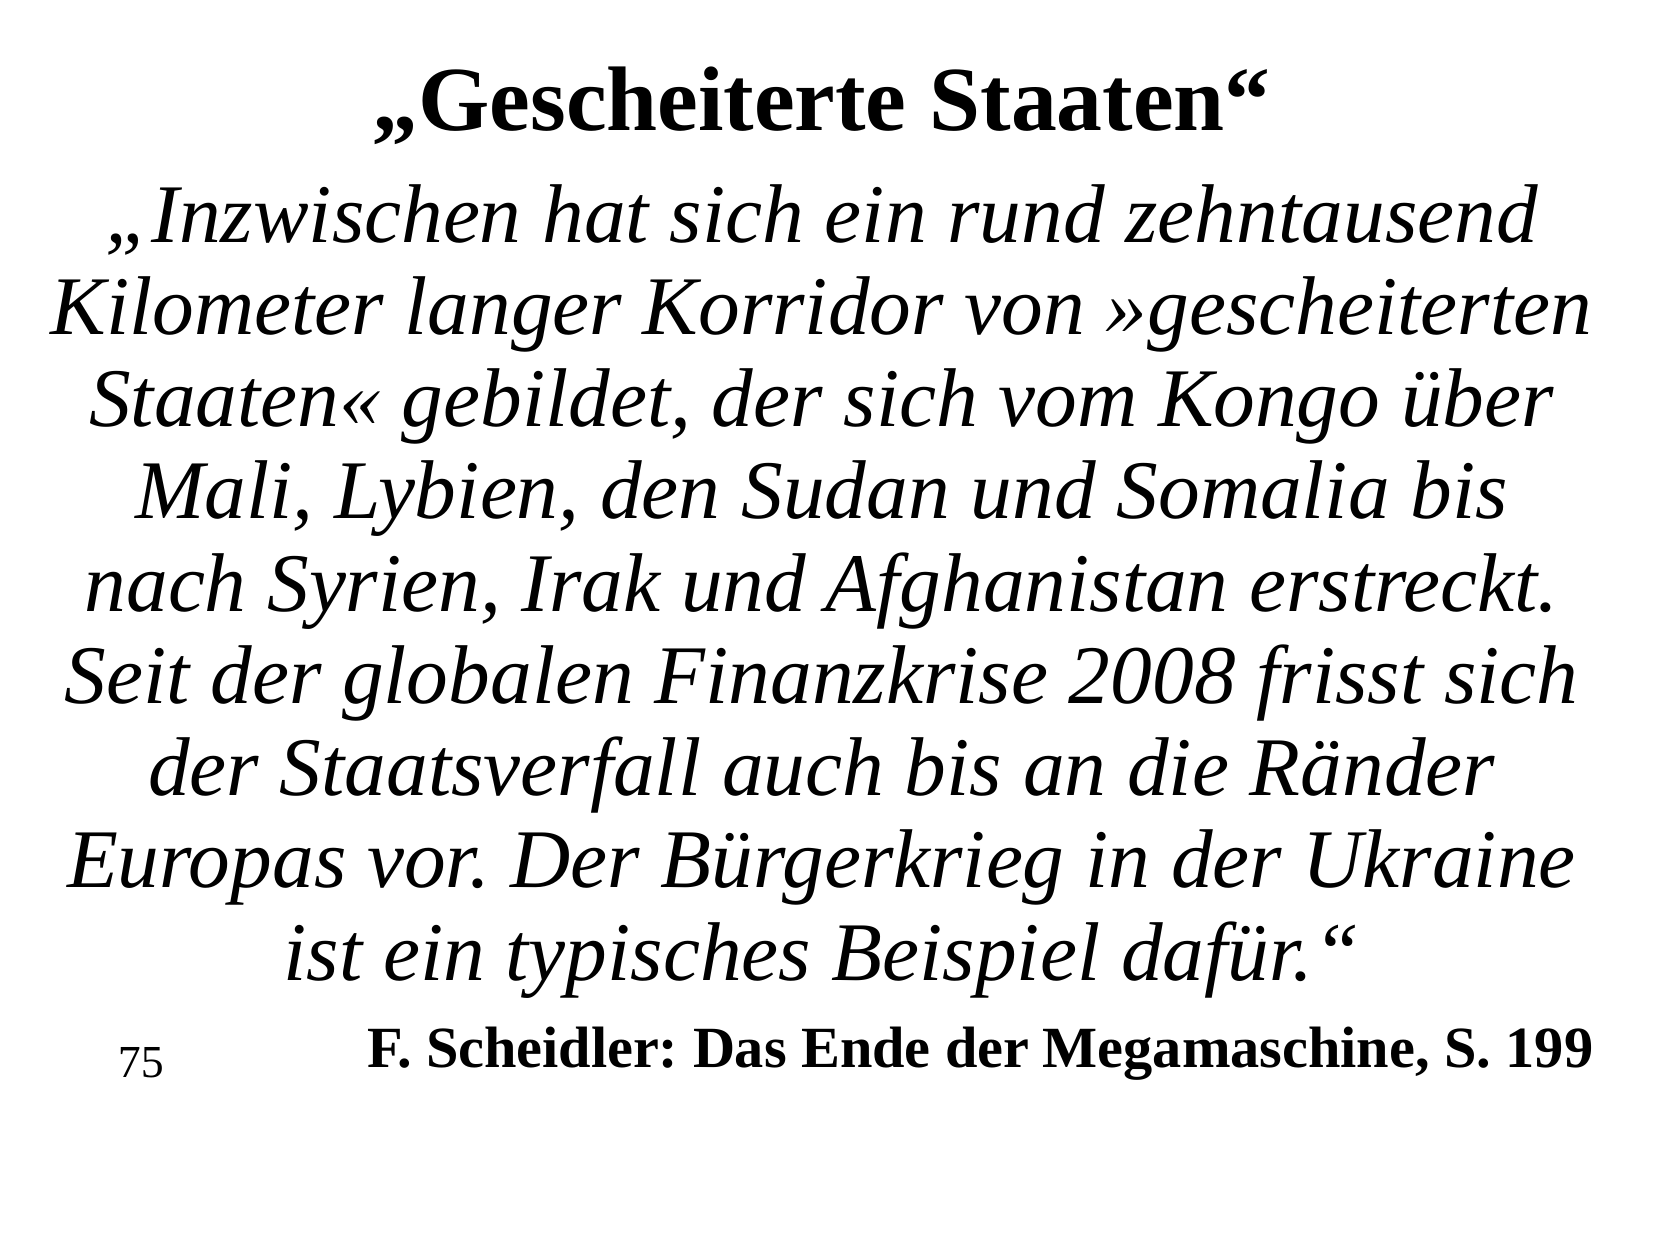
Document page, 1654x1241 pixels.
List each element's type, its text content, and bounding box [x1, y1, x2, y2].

text_box „Gescheiterte Staaten“ „Inzwischen hat sich ein rund zehntausend Kilometer langer Korridor von »gescheiterten Staaten« gebildet, der sich vom Kongo über Mali, Lybien, den Sudan und Somalia bis nach Syrien, Irak und Afghanistan erstreckt. Seit der globalen Finanzkrise 2008 frisst sich der Staatsverfall auch bis an die Ränder Europas vor. Der Bürgerkrieg in der Ukraine ist ein typisches Beispiel dafür.“ F. Scheidler: Das Ende der Megamaschine, S. 199 [36, 41, 1616, 1113]
text_box <Foliennummer> [0, 1029, 317, 1138]
